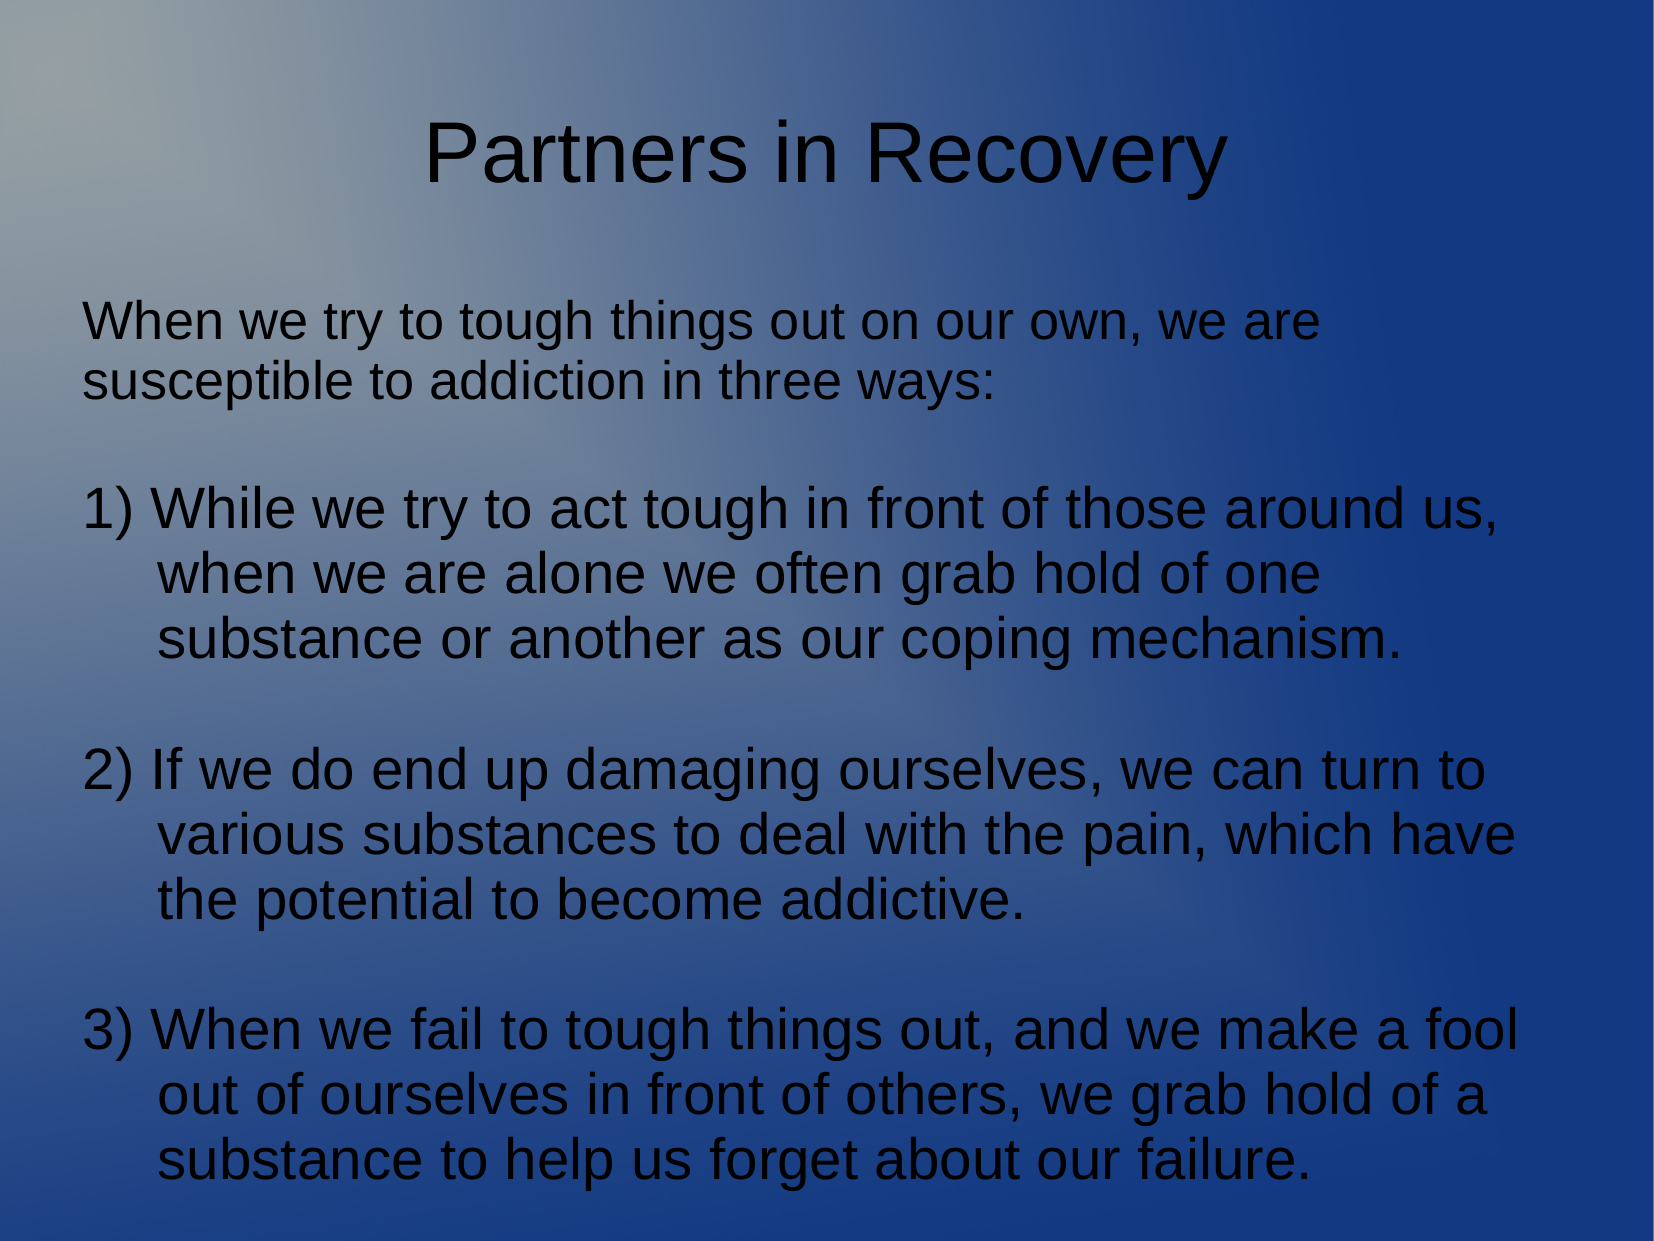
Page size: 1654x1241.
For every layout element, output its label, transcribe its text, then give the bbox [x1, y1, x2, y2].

picture [0, 0, 1654, 1241]
subtitle When we try to tough things out on our own, we are susceptible to addiction in three ways: 1) While we try to act tough in front of those around us, when we are alone we often grab hold of one substance or another as our coping mechanism. 2) If we do end up damaging ourselves, we can turn to various substances to deal with the pain, which have the potential to become addictive. 3) When we fail to tough things out, and we make a fool out of ourselves in front of others, we grab hold of a substance to help us forget about our failure. [82, 290, 1571, 1241]
title Partners in Recovery [82, 49, 1571, 257]
